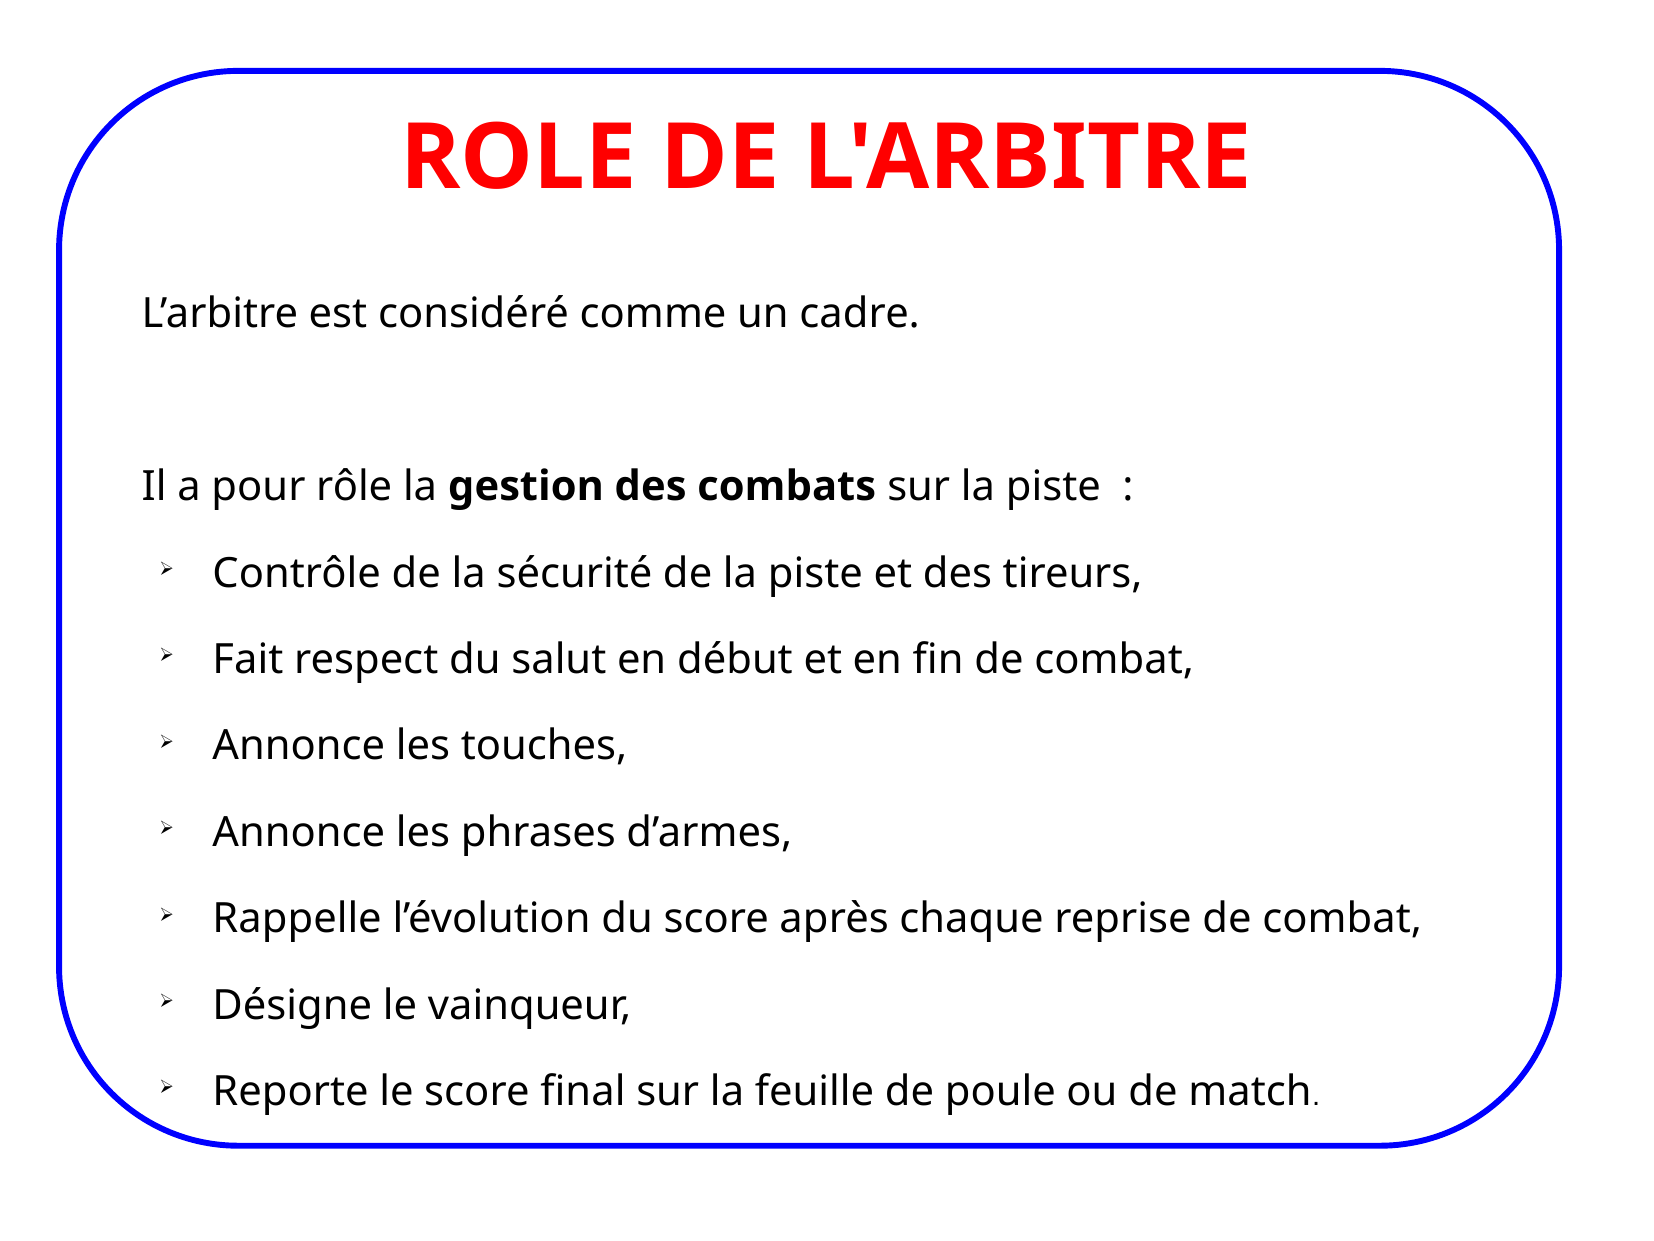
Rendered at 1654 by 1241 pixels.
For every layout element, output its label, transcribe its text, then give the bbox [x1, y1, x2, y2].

list L’arbitre est considéré comme un cadre. Il a pour rôle la gestion des combats sur la piste : Contrôle de la sécurité de la piste et des tireurs, Fait respect du salut en début et en fin de combat, Annonce les touches, Annonce les phrases d’armes, Rappelle l’évolution du score après chaque reprise de combat, Désigne le vainqueur, Reporte le score final sur la feuille de poule ou de match. [141, 282, 1630, 1193]
text_box [59, 70, 1560, 1146]
title ROLE DE L'ARBITRE [82, 49, 1571, 257]
